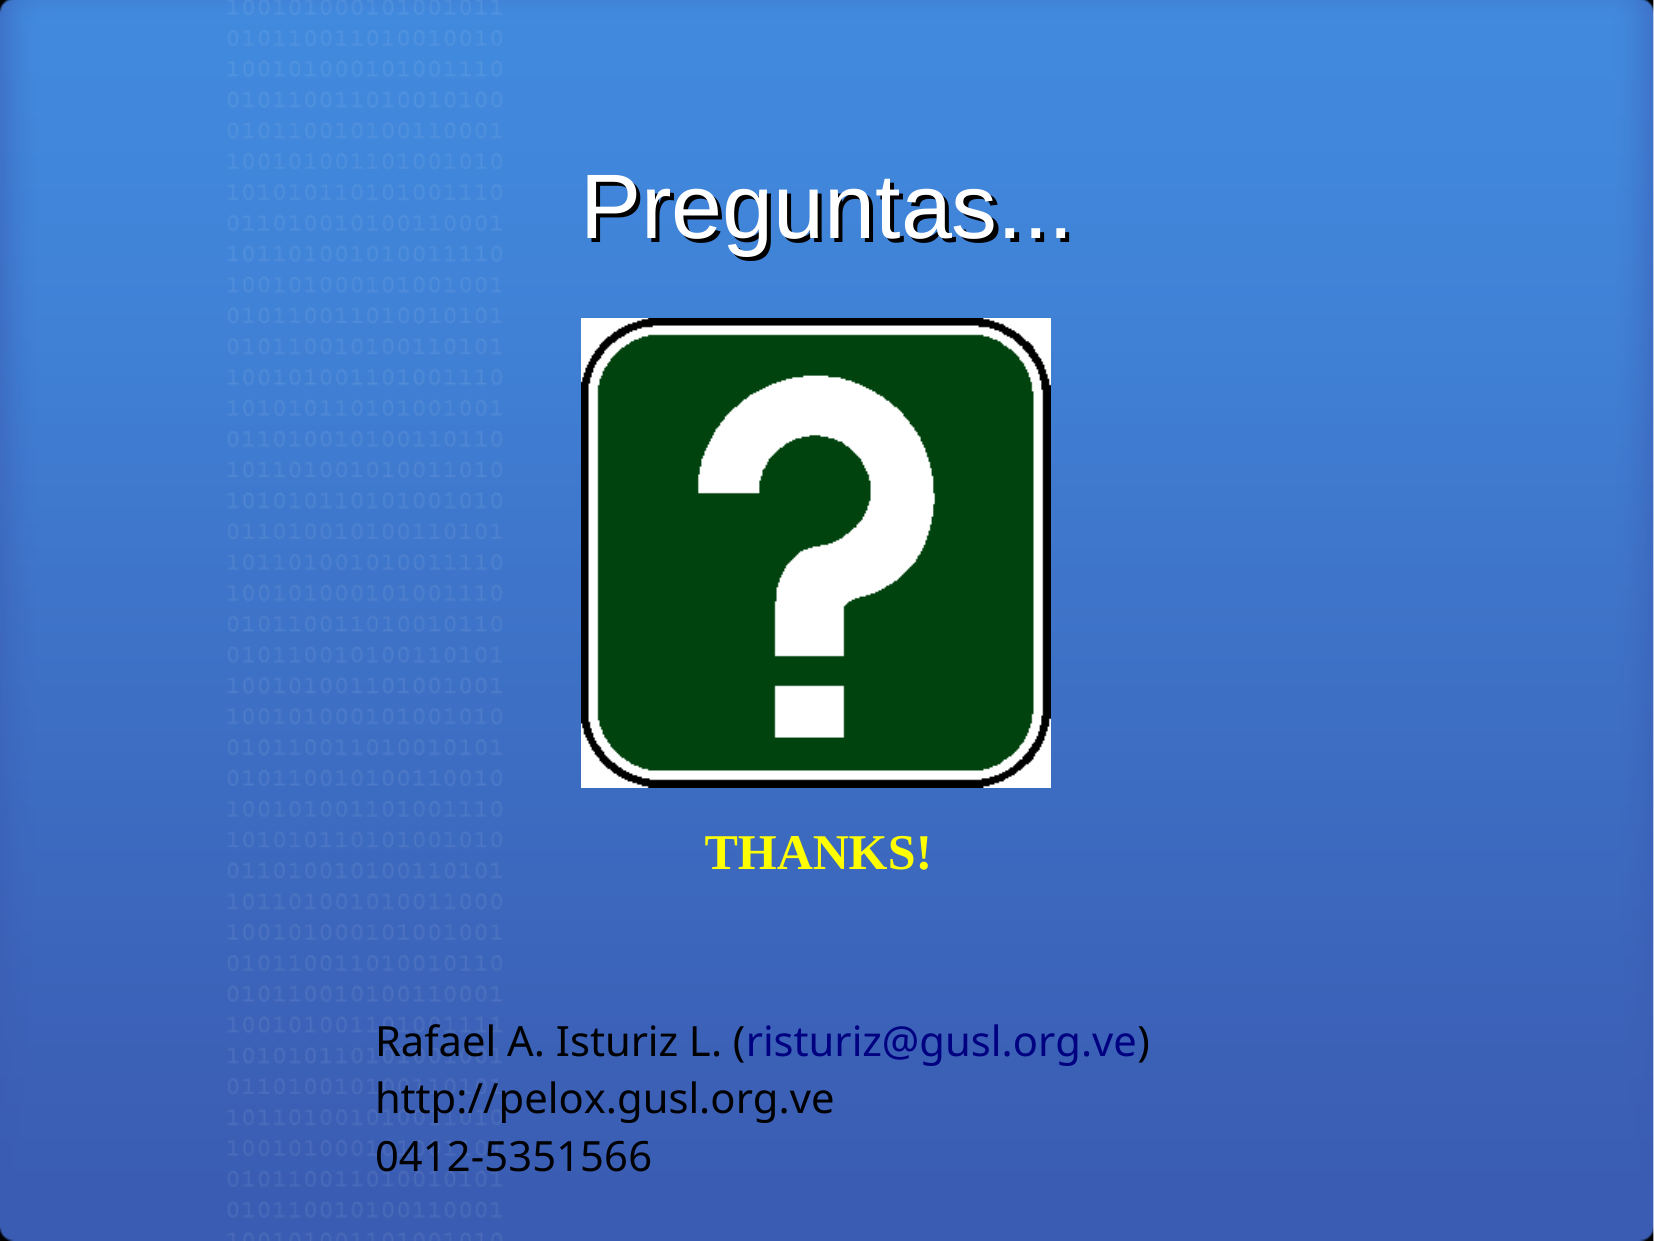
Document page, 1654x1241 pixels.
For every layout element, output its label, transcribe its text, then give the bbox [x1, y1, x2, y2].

picture [0, 0, 1654, 1241]
text_box Rafael A. Isturiz L. (risturiz@gusl.org.ve) http://pelox.gusl.org.ve 0412-5351566 [375, 1012, 1351, 1166]
text_box THANKS! [704, 825, 968, 881]
title Preguntas... [121, 102, 1534, 311]
